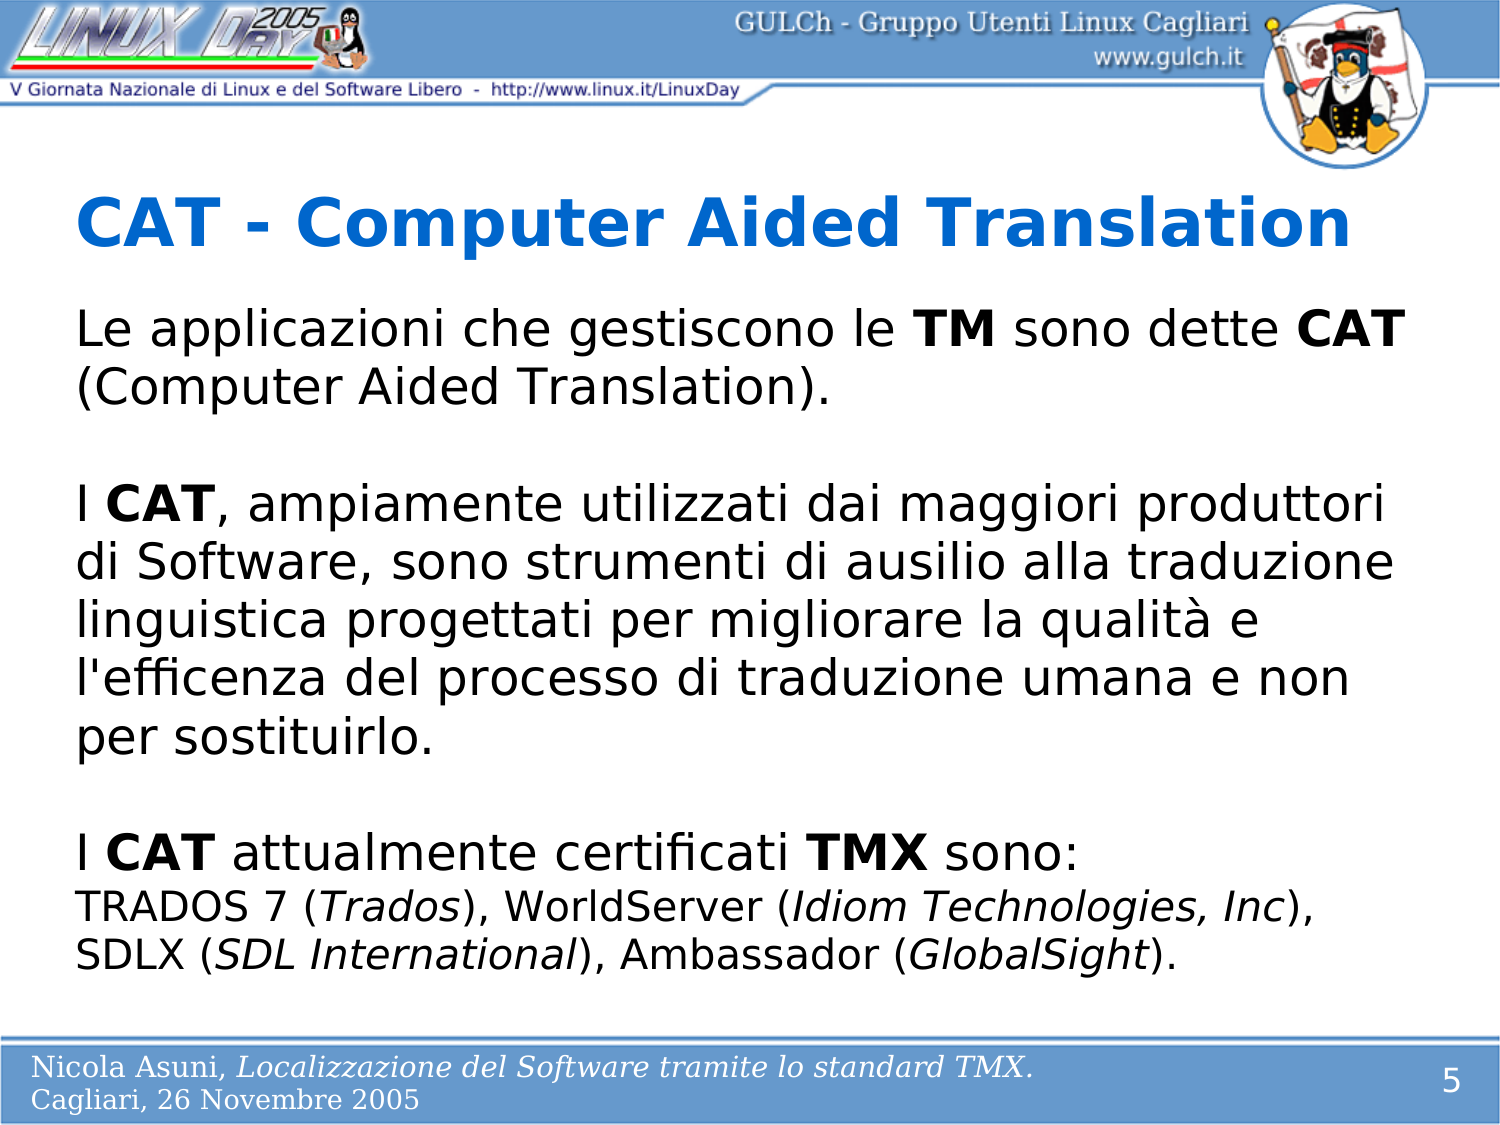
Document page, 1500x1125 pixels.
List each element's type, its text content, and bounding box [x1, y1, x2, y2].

text_box CAT - Computer Aided Translation [75, 184, 1355, 263]
picture [0, 0, 1500, 1125]
text_box Le applicazioni che gestiscono le TM sono dette CAT (Computer Aided Translation). I CAT, ampiamente utilizzati dai maggiori produttori di Software, sono strumenti di ausilio alla traduzione linguistica progettati per migliorare la qualità e l'efficenza del processo di traduzione umana e non per sostituirlo. I CAT attualmente certificati TMX sono: TRADOS 7 (Trados), WorldServer (Idiom Technologies, Inc), SDLX (SDL International), Ambassador (GlobalSight). [75, 299, 1426, 980]
